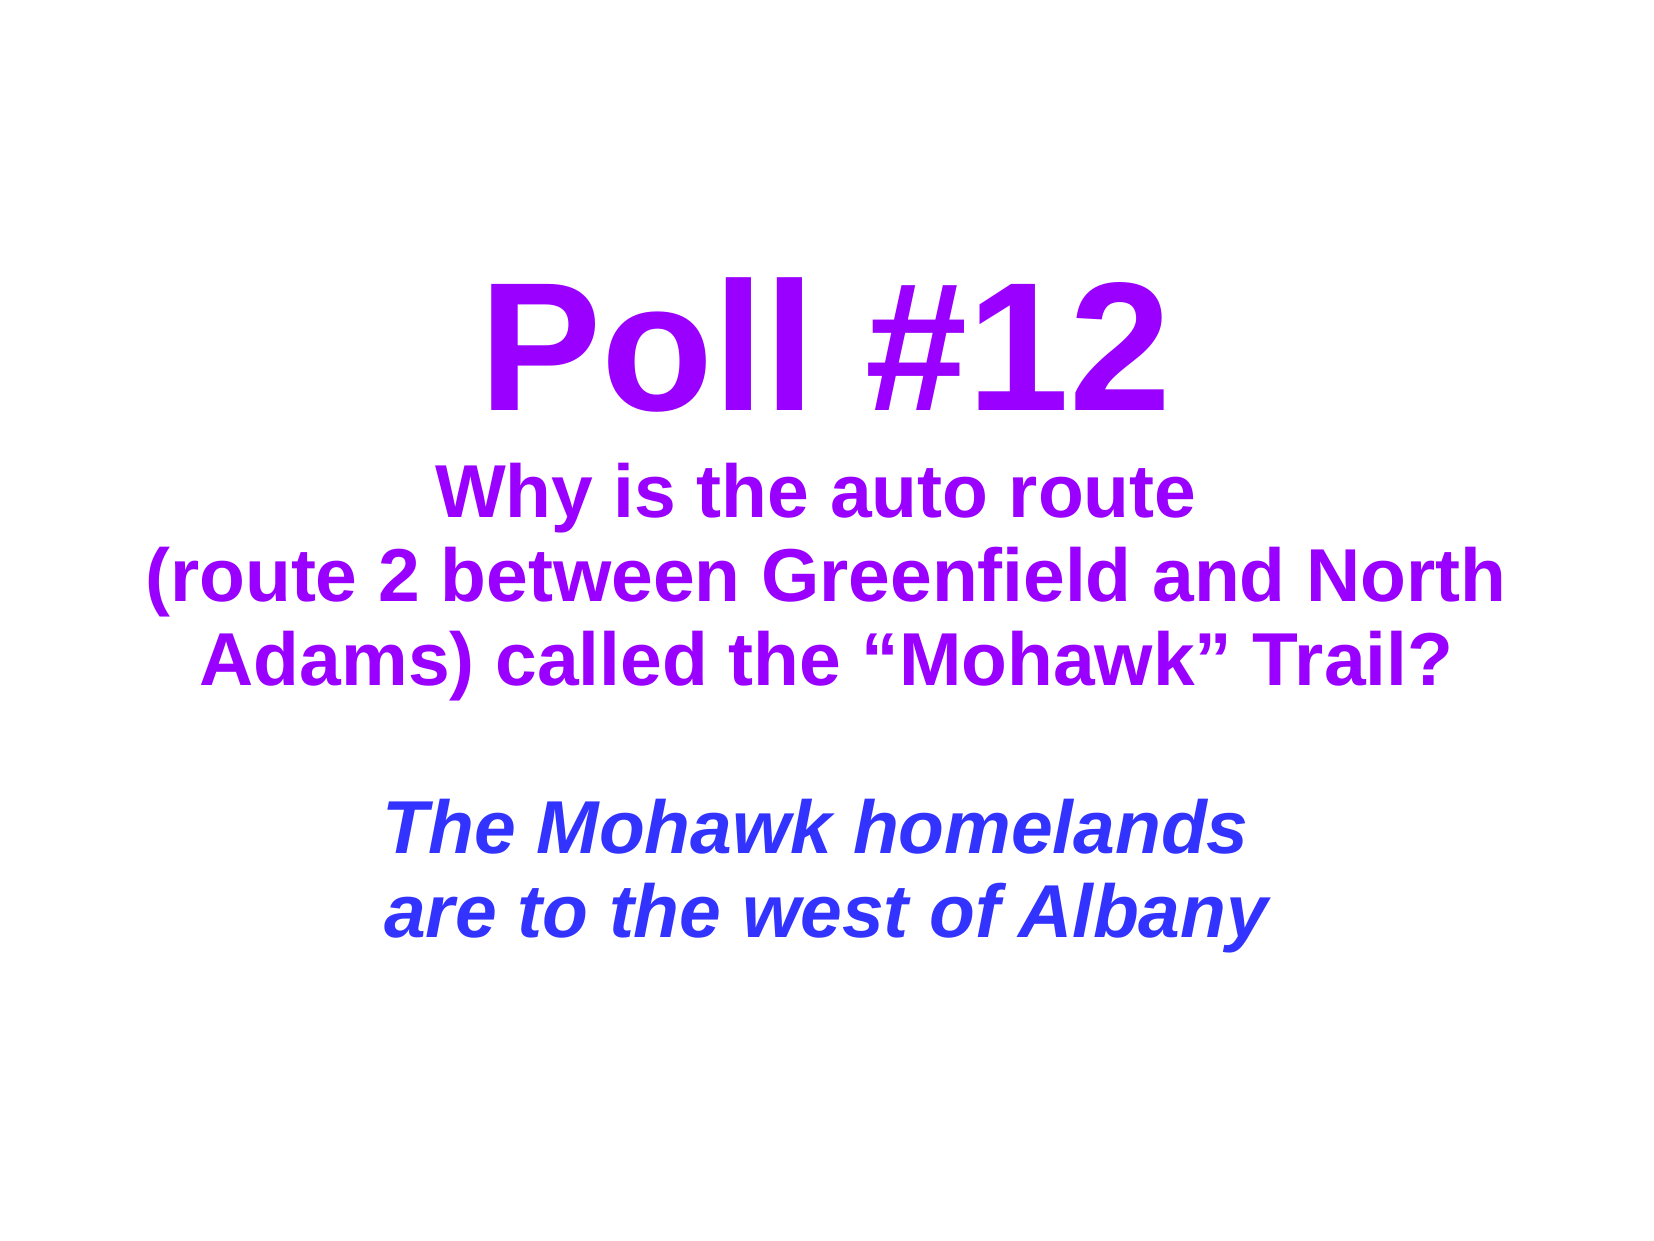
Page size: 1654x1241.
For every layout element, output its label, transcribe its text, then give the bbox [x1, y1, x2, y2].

subtitle Poll #12 Why is the auto route (route 2 between Greenfield and North Adams) called the “Mohawk” Trail? The Mohawk homelands are to the west of Albany [82, 189, 1571, 1009]
